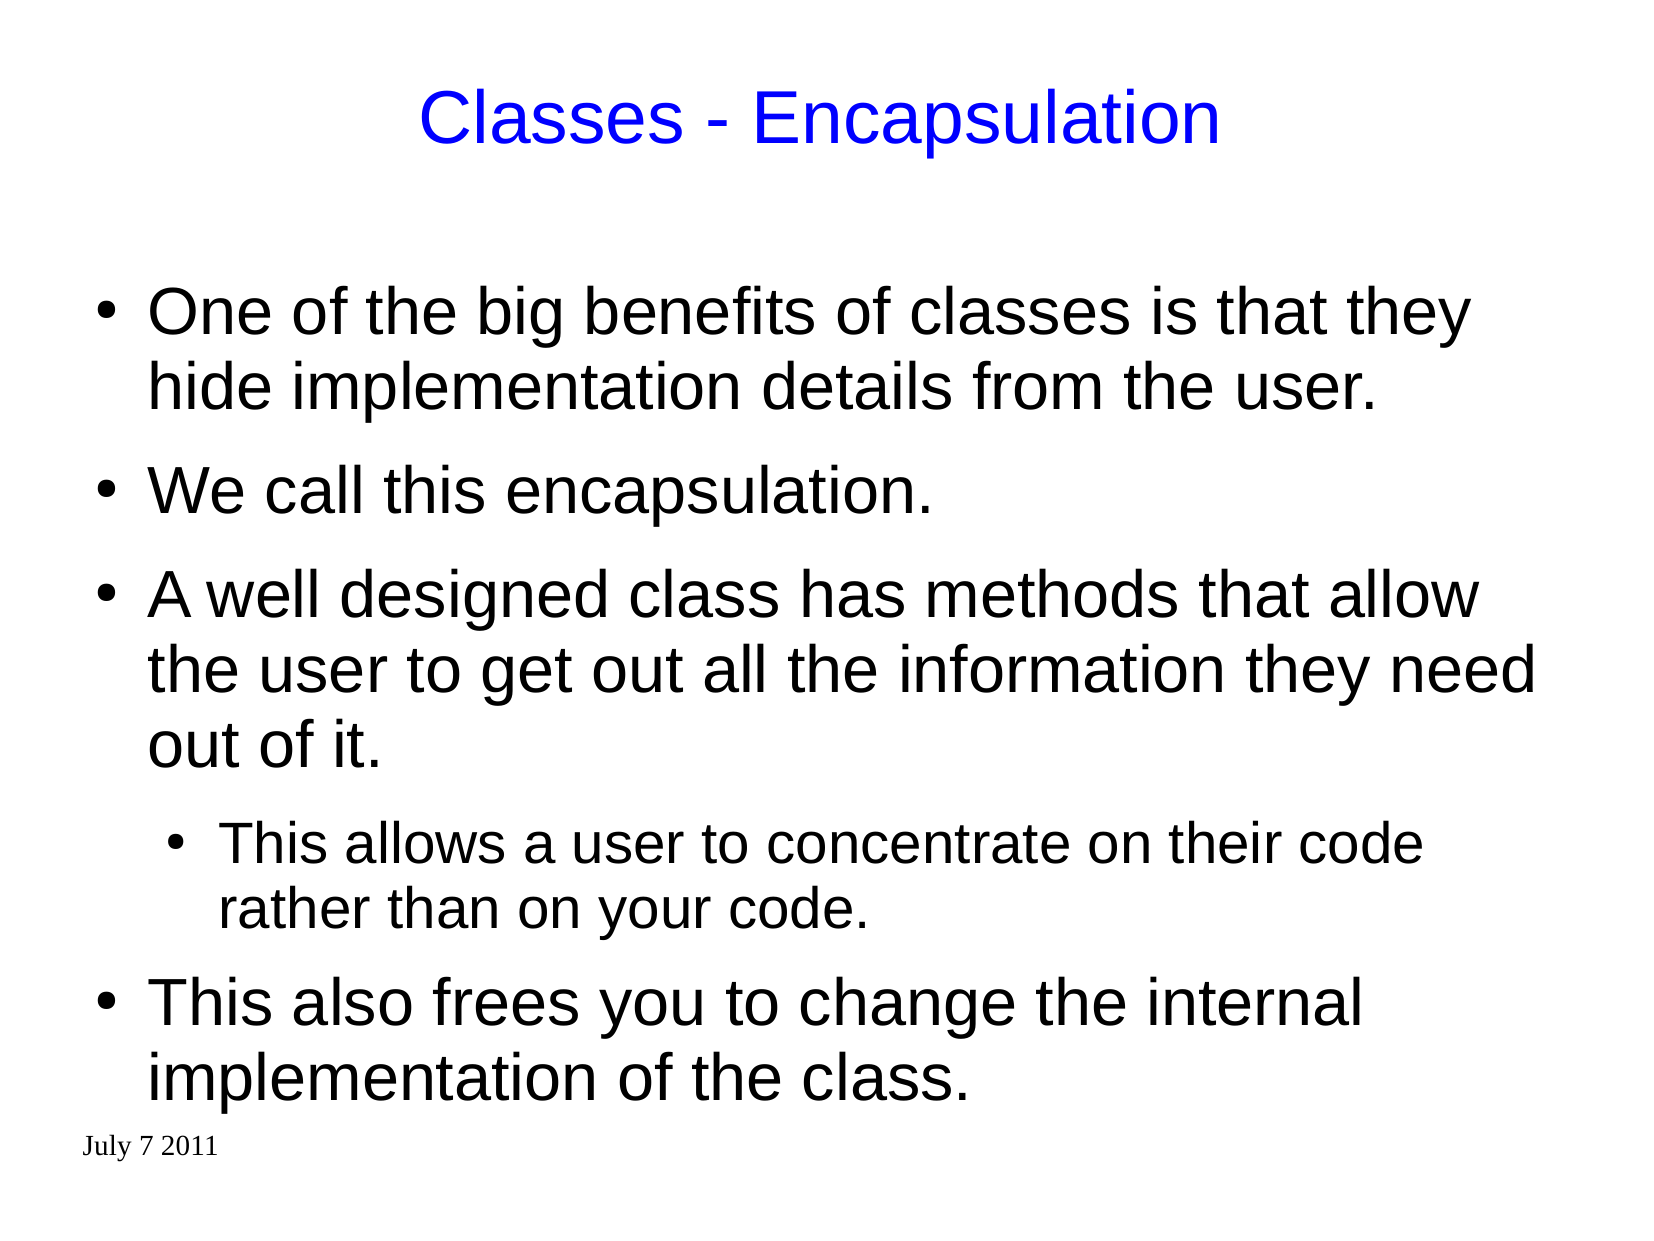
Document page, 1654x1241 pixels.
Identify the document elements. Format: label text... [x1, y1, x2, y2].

title Classes - Encapsulation [76, 58, 1565, 178]
list One of the big benefits of classes is that they hide implementation details from the user. We call this encapsulation. A well designed class has methods that allow the user to get out all the information they need out of it. This allows a user to concentrate on their code rather than on your code. This also frees you to change the internal implementation of the class. [76, 274, 1565, 1113]
